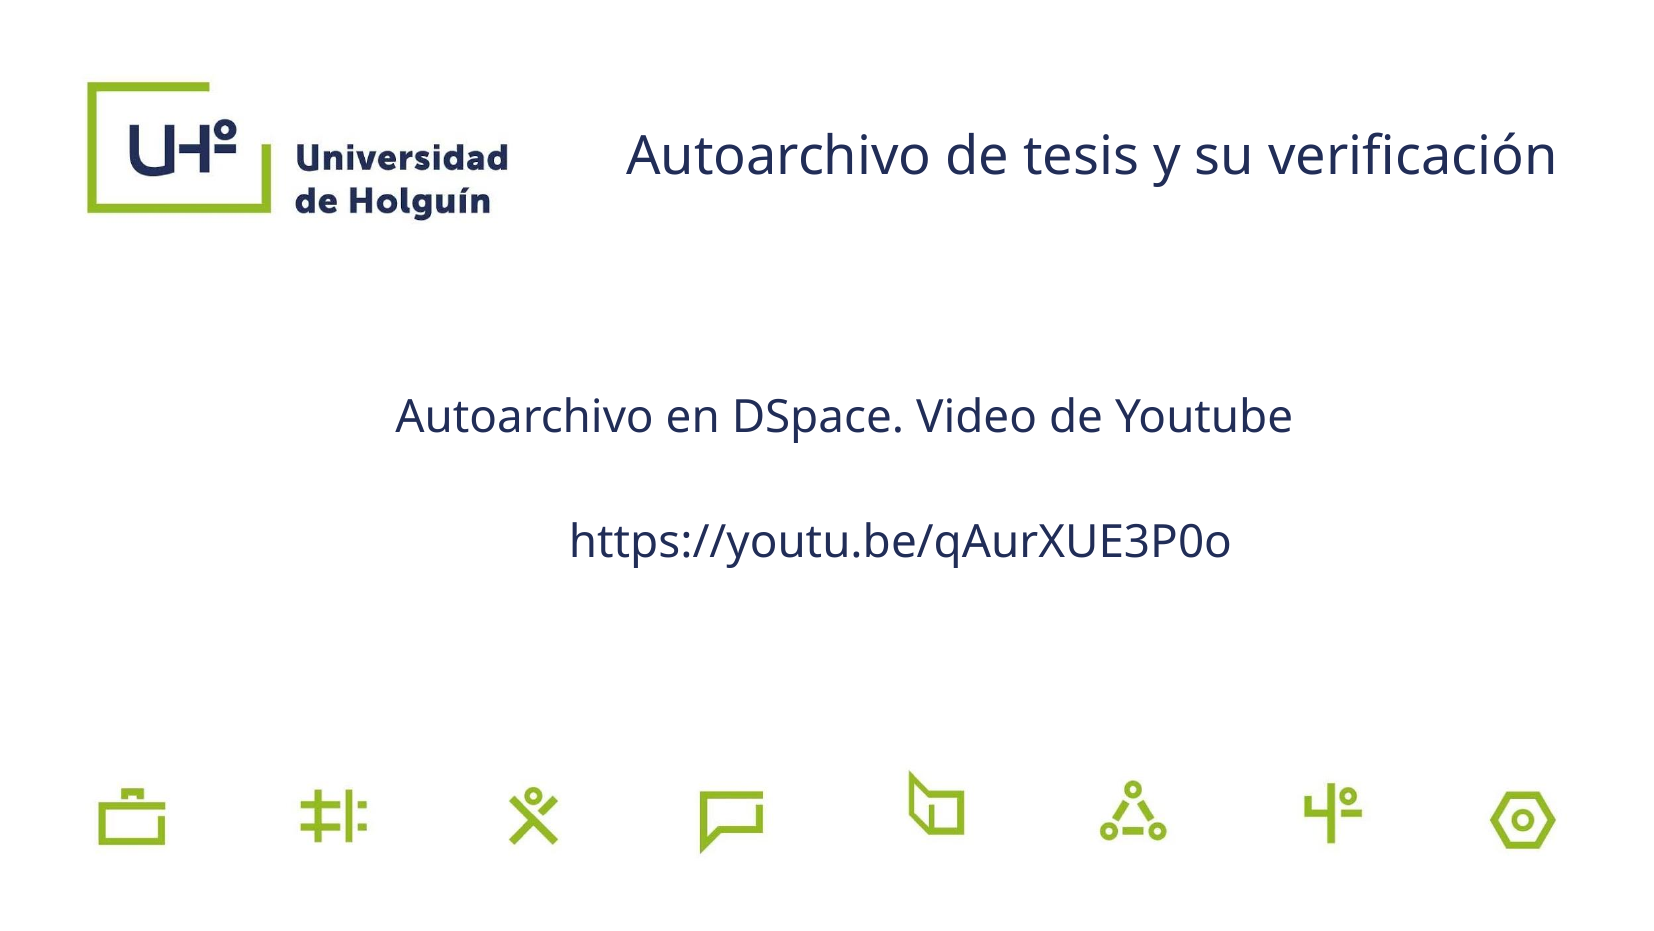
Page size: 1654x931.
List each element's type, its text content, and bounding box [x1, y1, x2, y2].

picture [0, 0, 1654, 260]
text_box Autoarchivo en DSpace. Video de Youtube https://youtu.be/qAurXUE3P0o [147, 265, 1542, 752]
picture [0, 696, 1654, 931]
subtitle Autoarchivo de tesis y su verificación [555, 82, 1630, 225]
